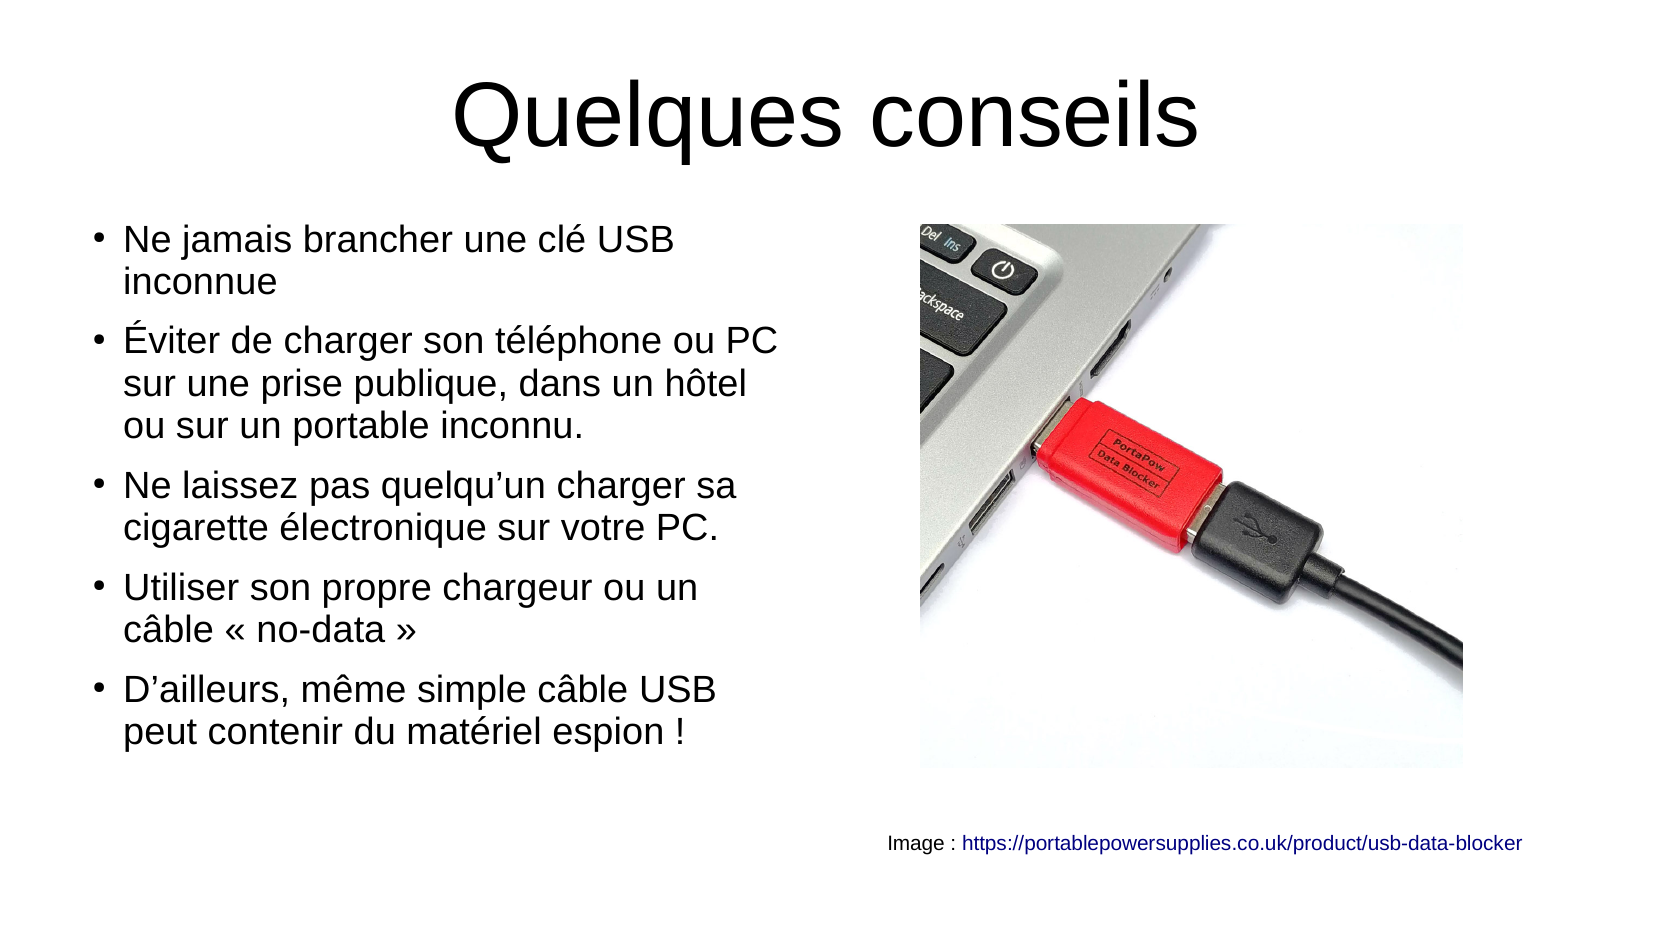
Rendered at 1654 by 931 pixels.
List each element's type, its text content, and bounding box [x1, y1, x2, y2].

picture [920, 224, 1463, 768]
list Ne jamais brancher une clé USB inconnue Éviter de charger son téléphone ou PC sur une prise publique, dans un hôtel ou sur un portable inconnu. Ne laissez pas quelqu’un charger sa cigarette électronique sur votre PC. Utiliser son propre chargeur ou un câble « no-data » D’ailleurs, même simple câble USB peut contenir du matériel espion ! [82, 217, 788, 758]
title Quelques conseils [82, 37, 1571, 193]
text_box Image : https://portablepowersupplies.co.uk/product/usb-data-blocker [872, 824, 1538, 863]
